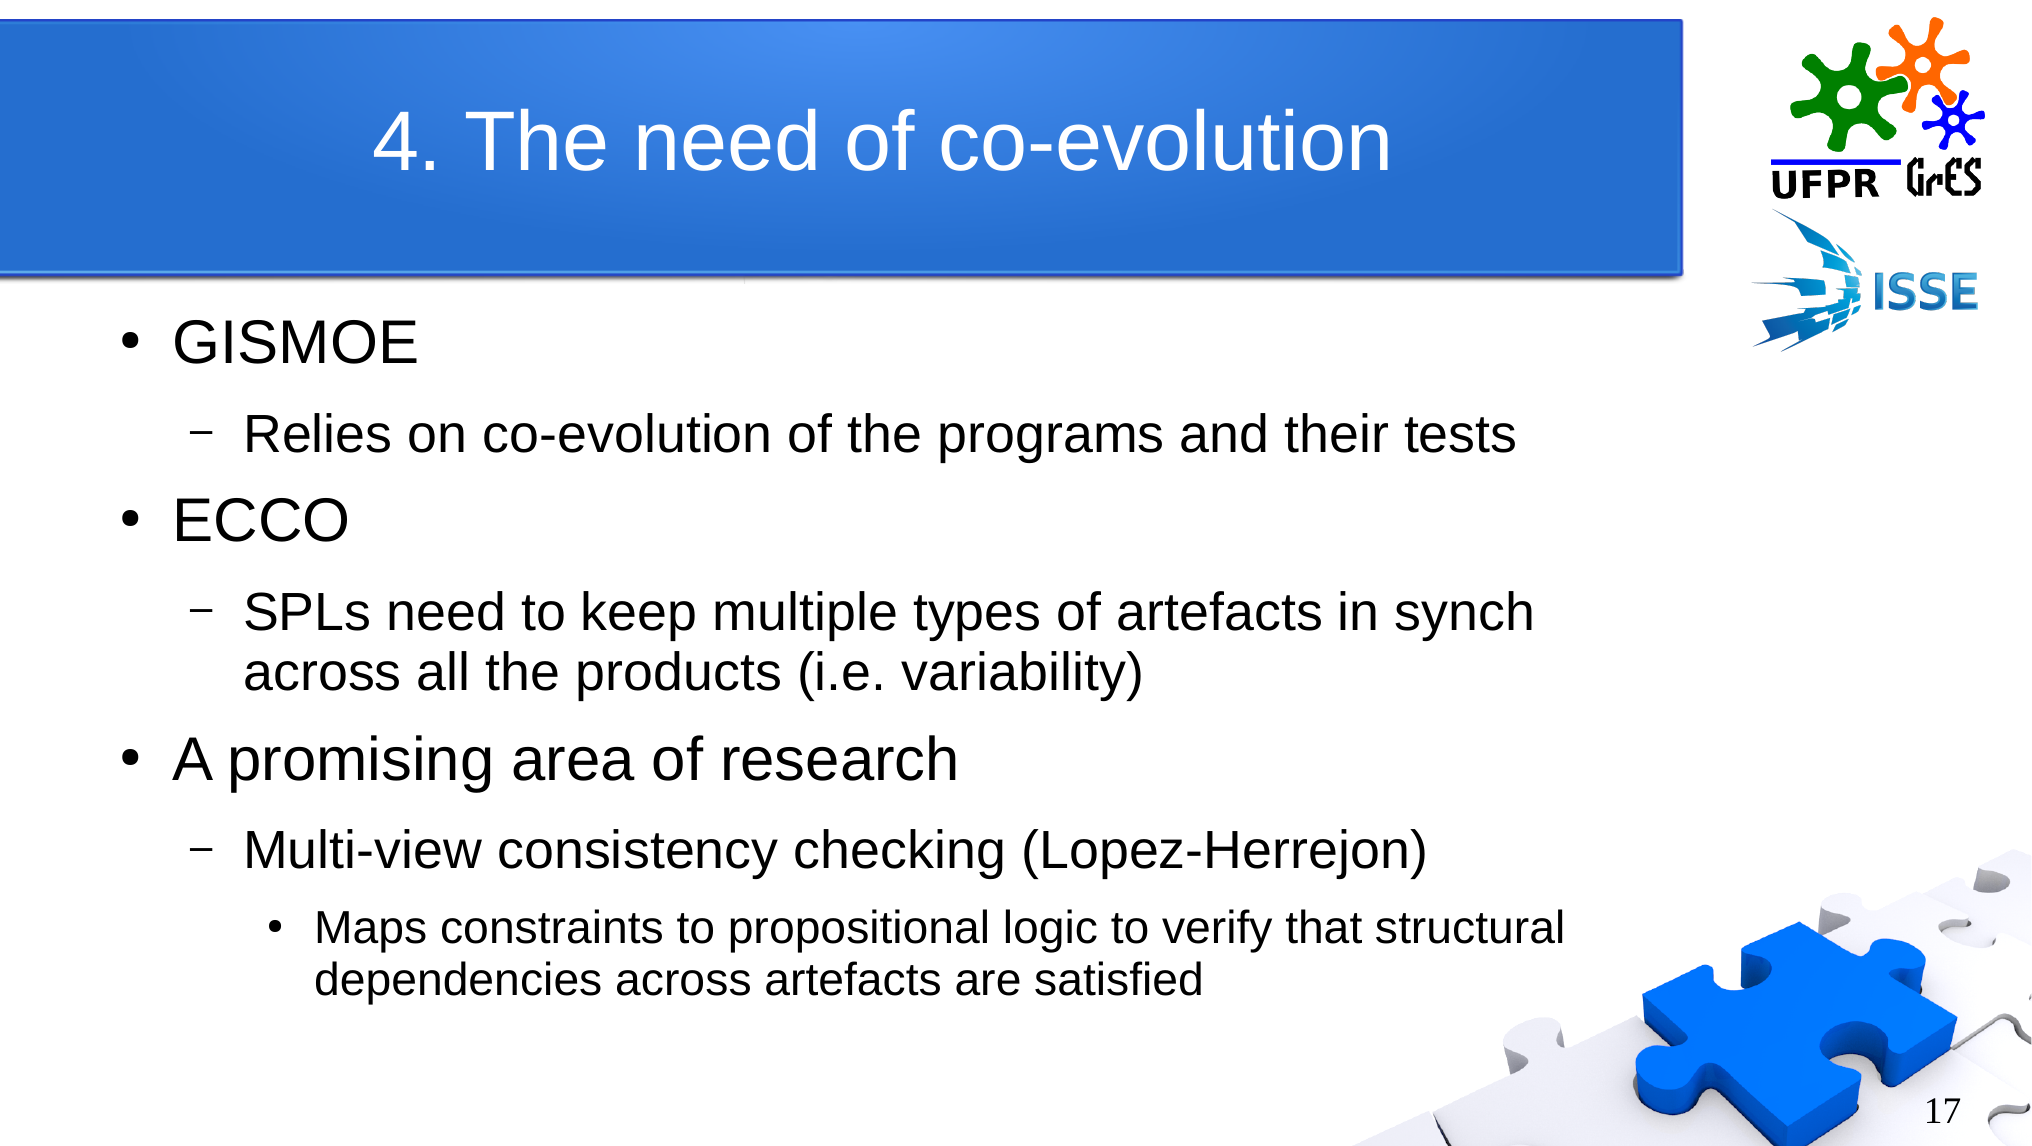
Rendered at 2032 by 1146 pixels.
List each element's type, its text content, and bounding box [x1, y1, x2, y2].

title 4. The need of co-evolution [101, 45, 1666, 237]
picture [0, 19, 1689, 284]
list GISMOE Relies on co-evolution of the programs and their tests ECCO SPLs need to keep multiple types of artefacts in synch across all the products (i.e. variability) A promising area of research Multi-view consistency checking (Lopez-Herrejon) Maps constraints to propositional logic to verify that structural dependencies across artefacts are satisfied [101, 307, 1619, 1063]
picture [1334, 753, 2032, 1146]
picture [1736, 200, 1997, 366]
picture [1771, 17, 1985, 199]
